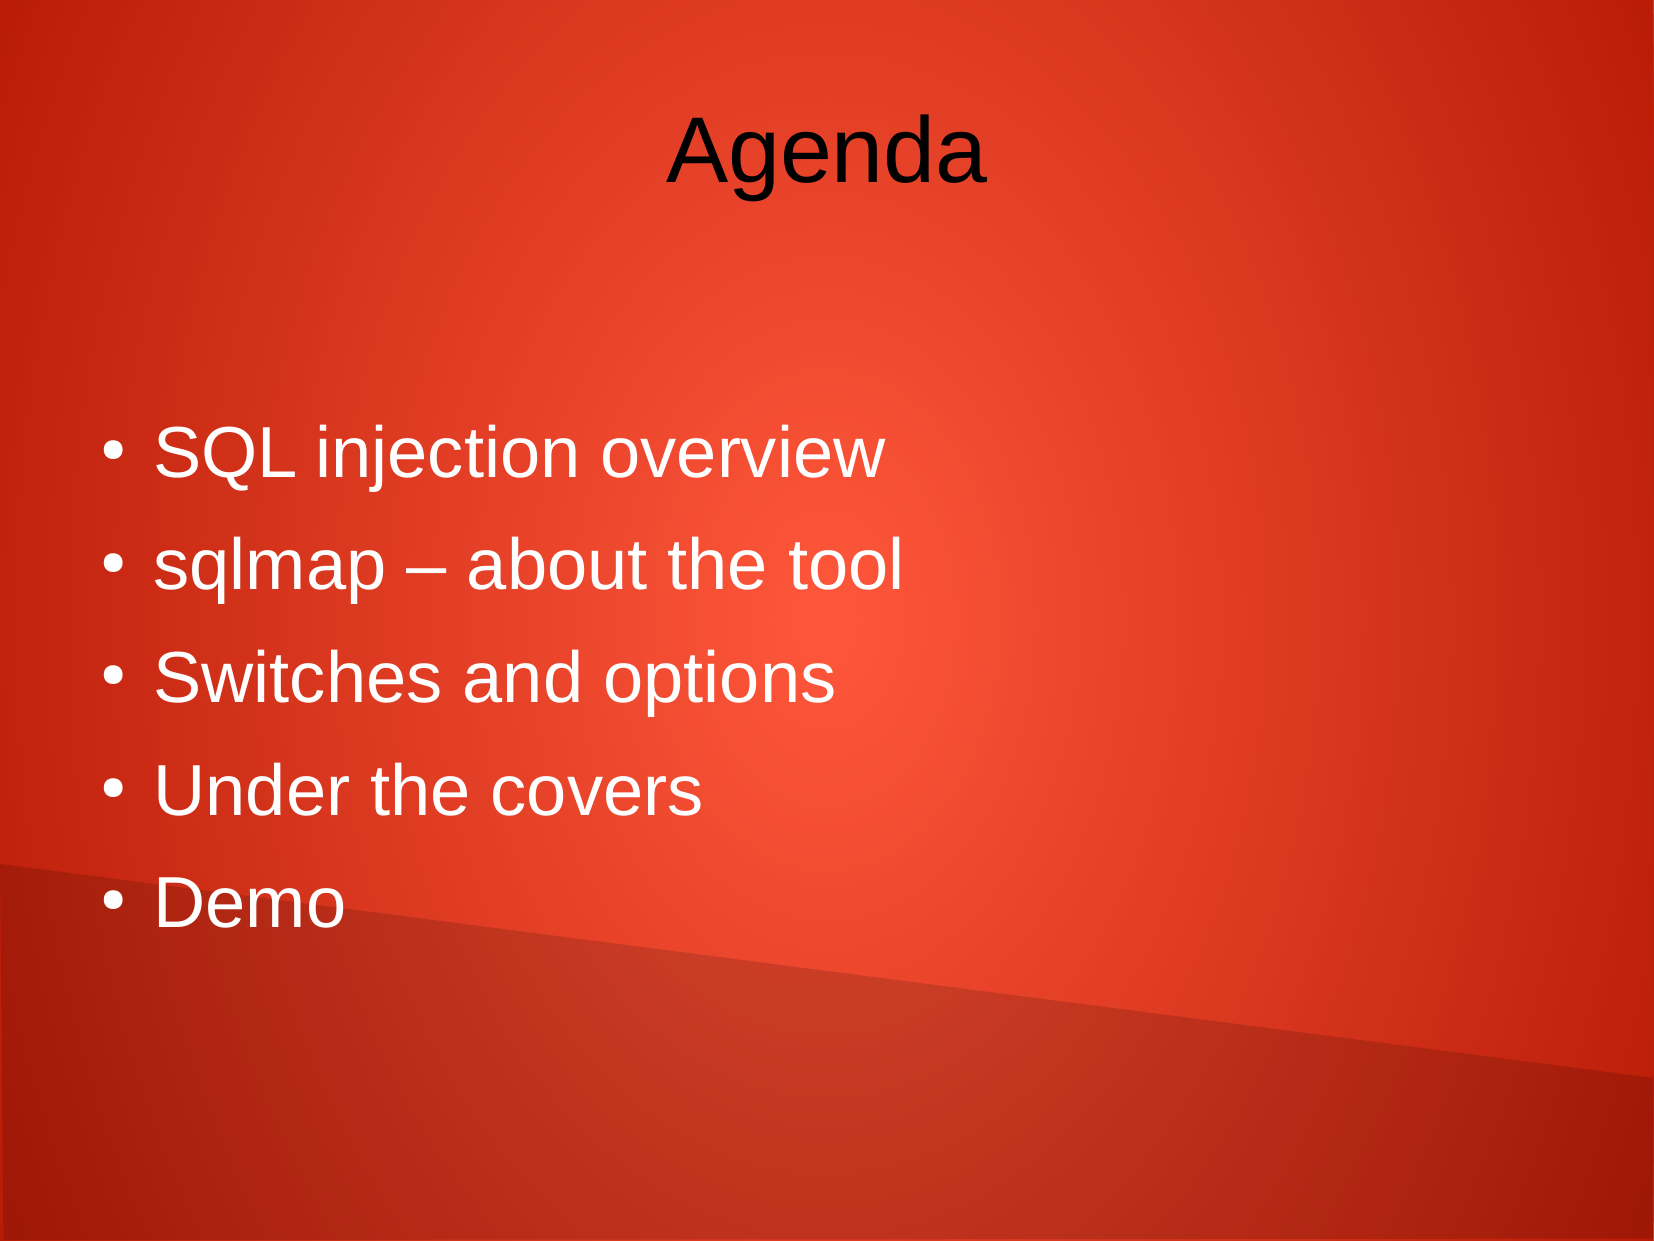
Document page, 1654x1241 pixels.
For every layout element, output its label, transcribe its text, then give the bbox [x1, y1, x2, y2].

list SQL injection overview sqlmap – about the tool Switches and options Under the covers Demo [82, 299, 1571, 1019]
title Agenda [82, 47, 1571, 252]
